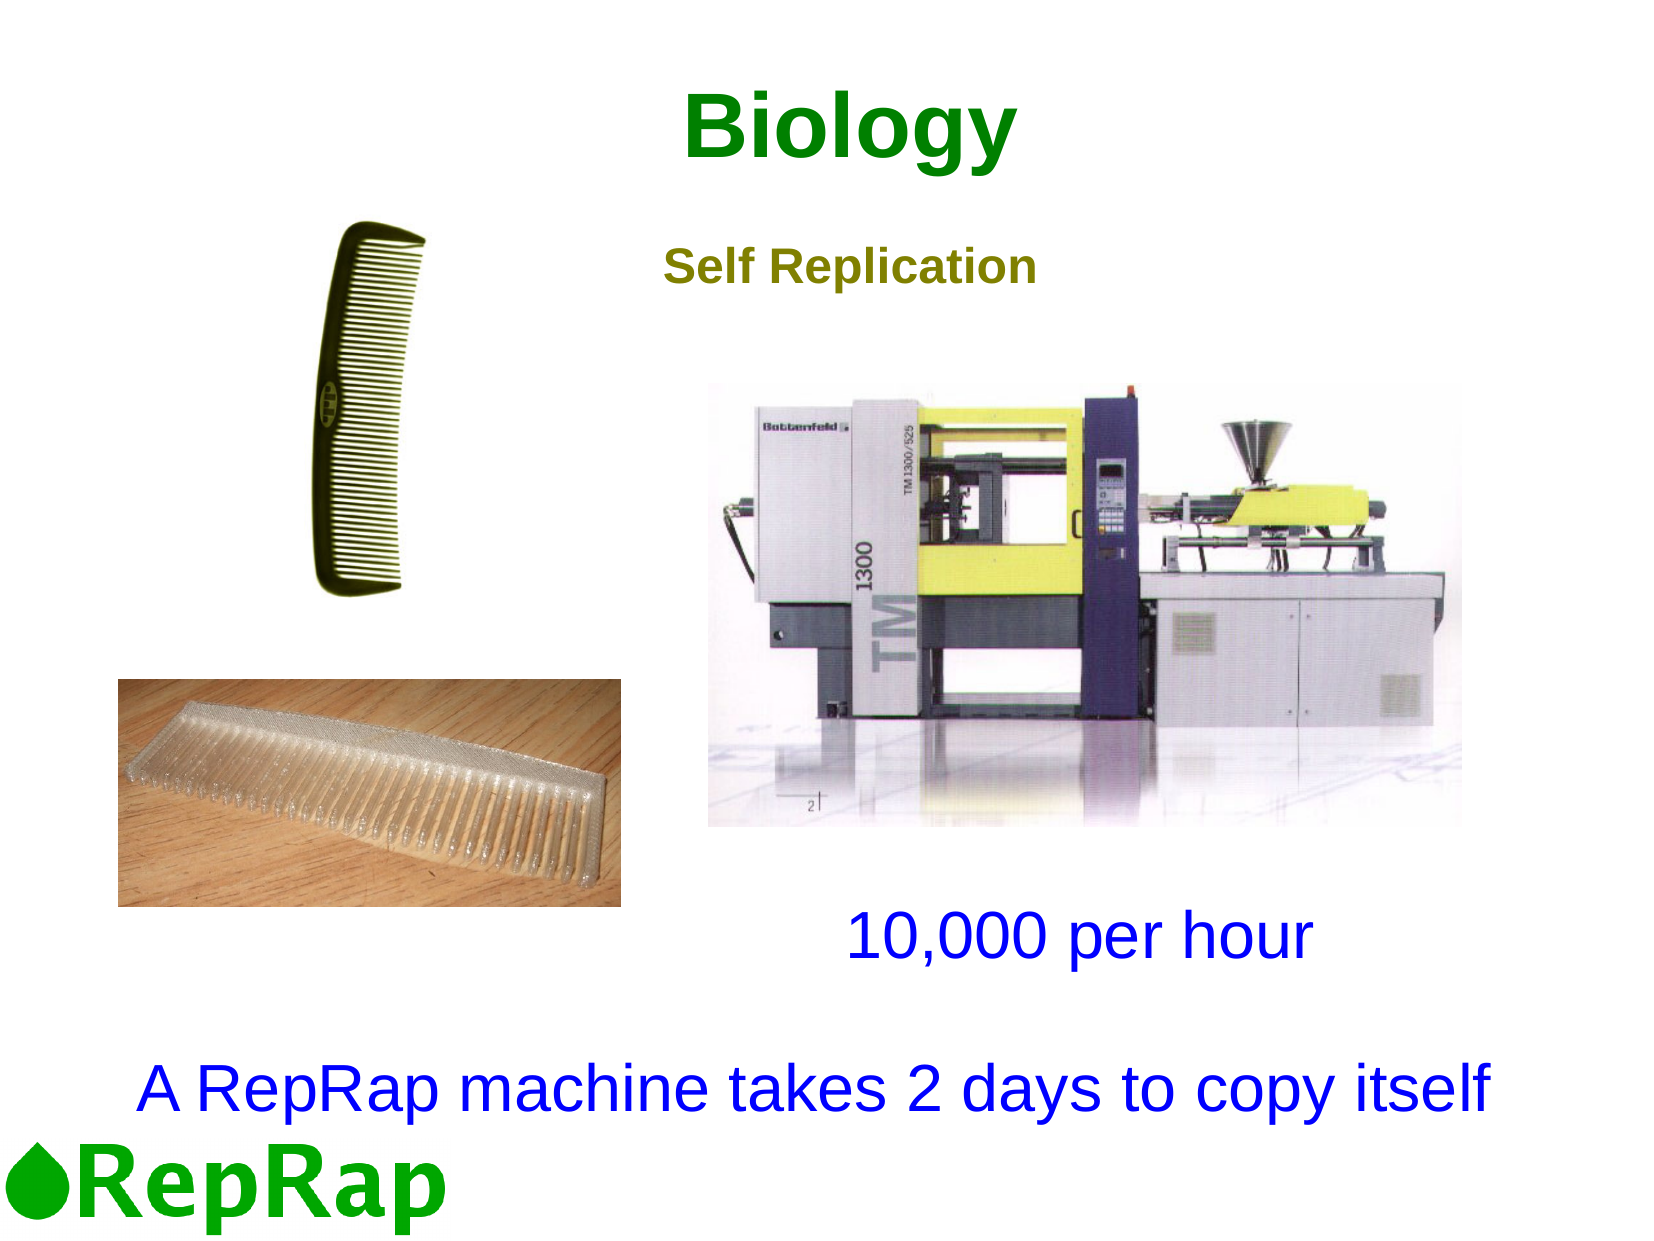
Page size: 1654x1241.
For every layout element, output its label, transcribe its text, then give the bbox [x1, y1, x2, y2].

picture [118, 679, 621, 907]
picture [0, 1138, 451, 1241]
text_box 10,000 per hour [826, 856, 1405, 940]
picture [236, 206, 502, 632]
text_box A RepRap machine takes 2 days to copy itself [118, 1009, 1654, 1093]
picture [708, 383, 1462, 827]
title Self Replication [342, 177, 1359, 355]
title Biology [106, 59, 1595, 296]
